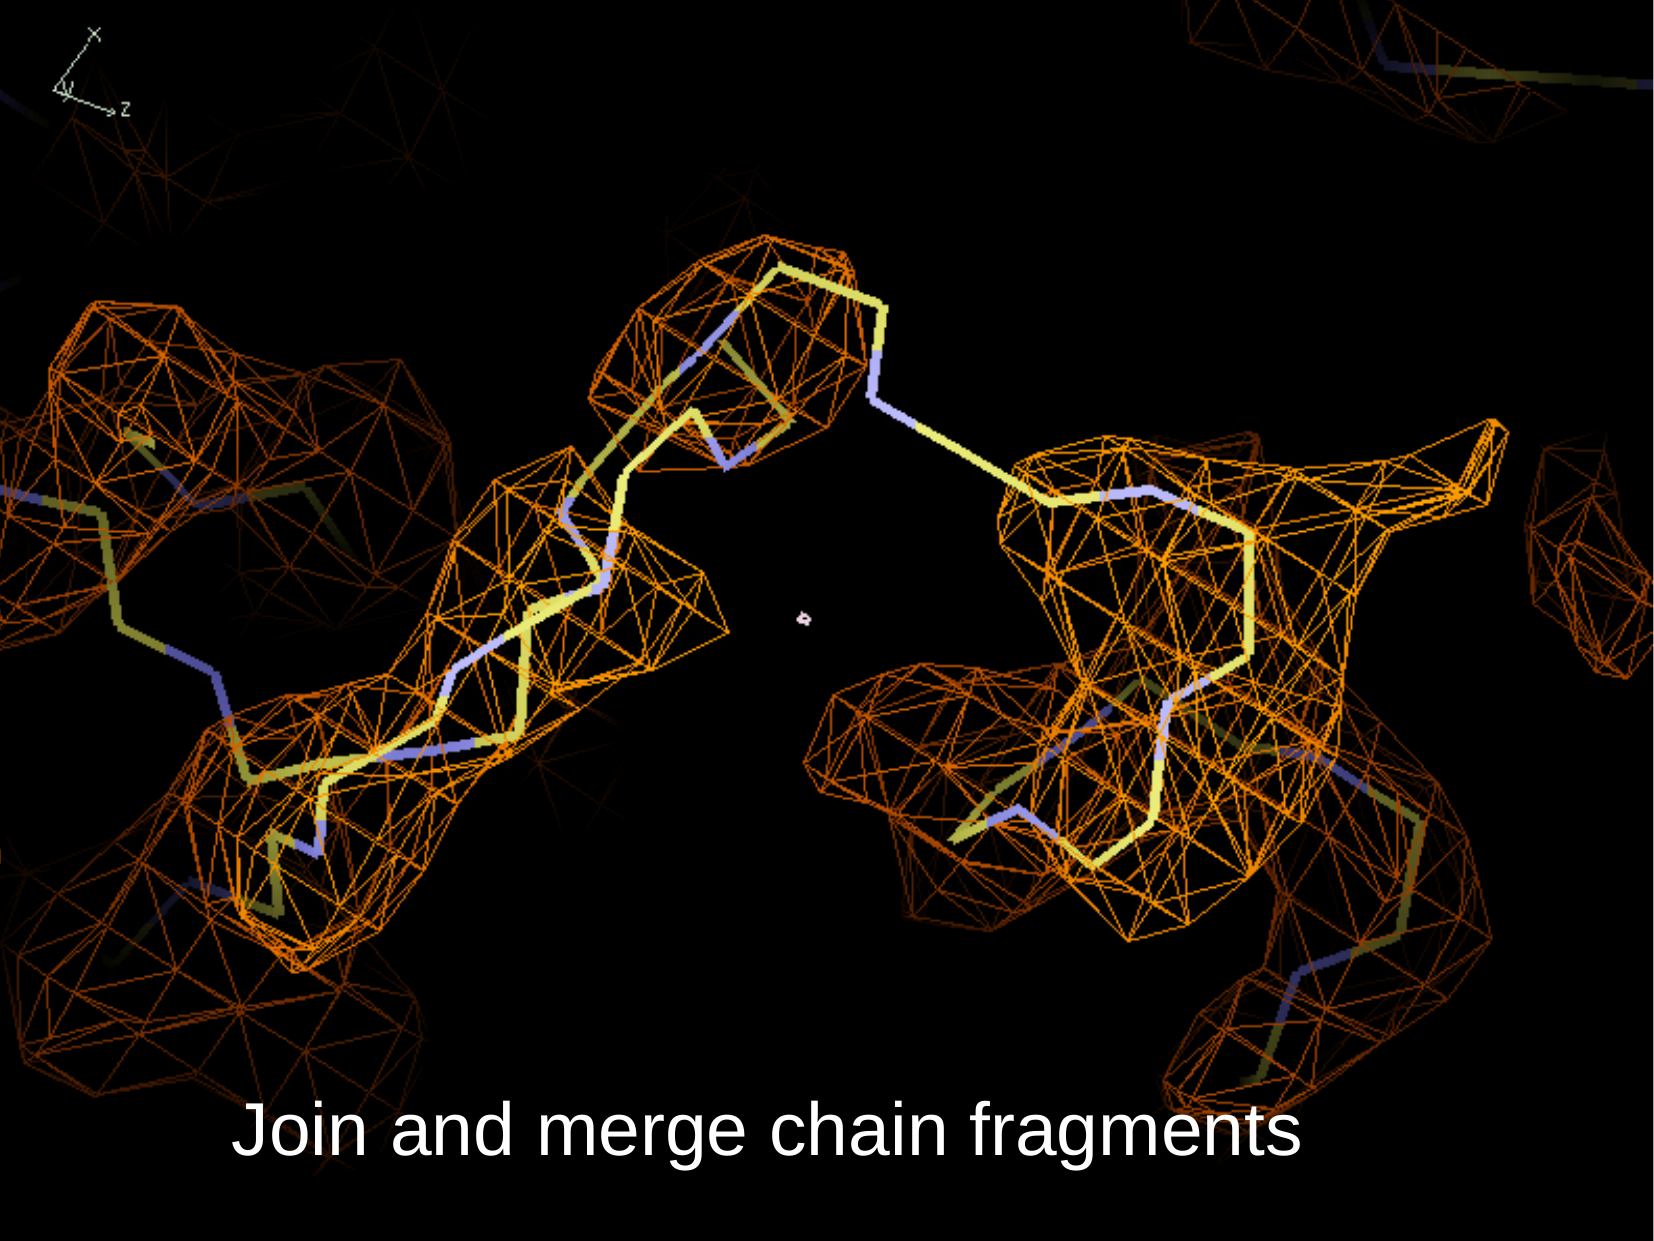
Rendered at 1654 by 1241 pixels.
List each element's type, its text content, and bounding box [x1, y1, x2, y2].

text_box Join and merge chain fragments [231, 1087, 1304, 1181]
picture [0, 0, 1654, 1241]
